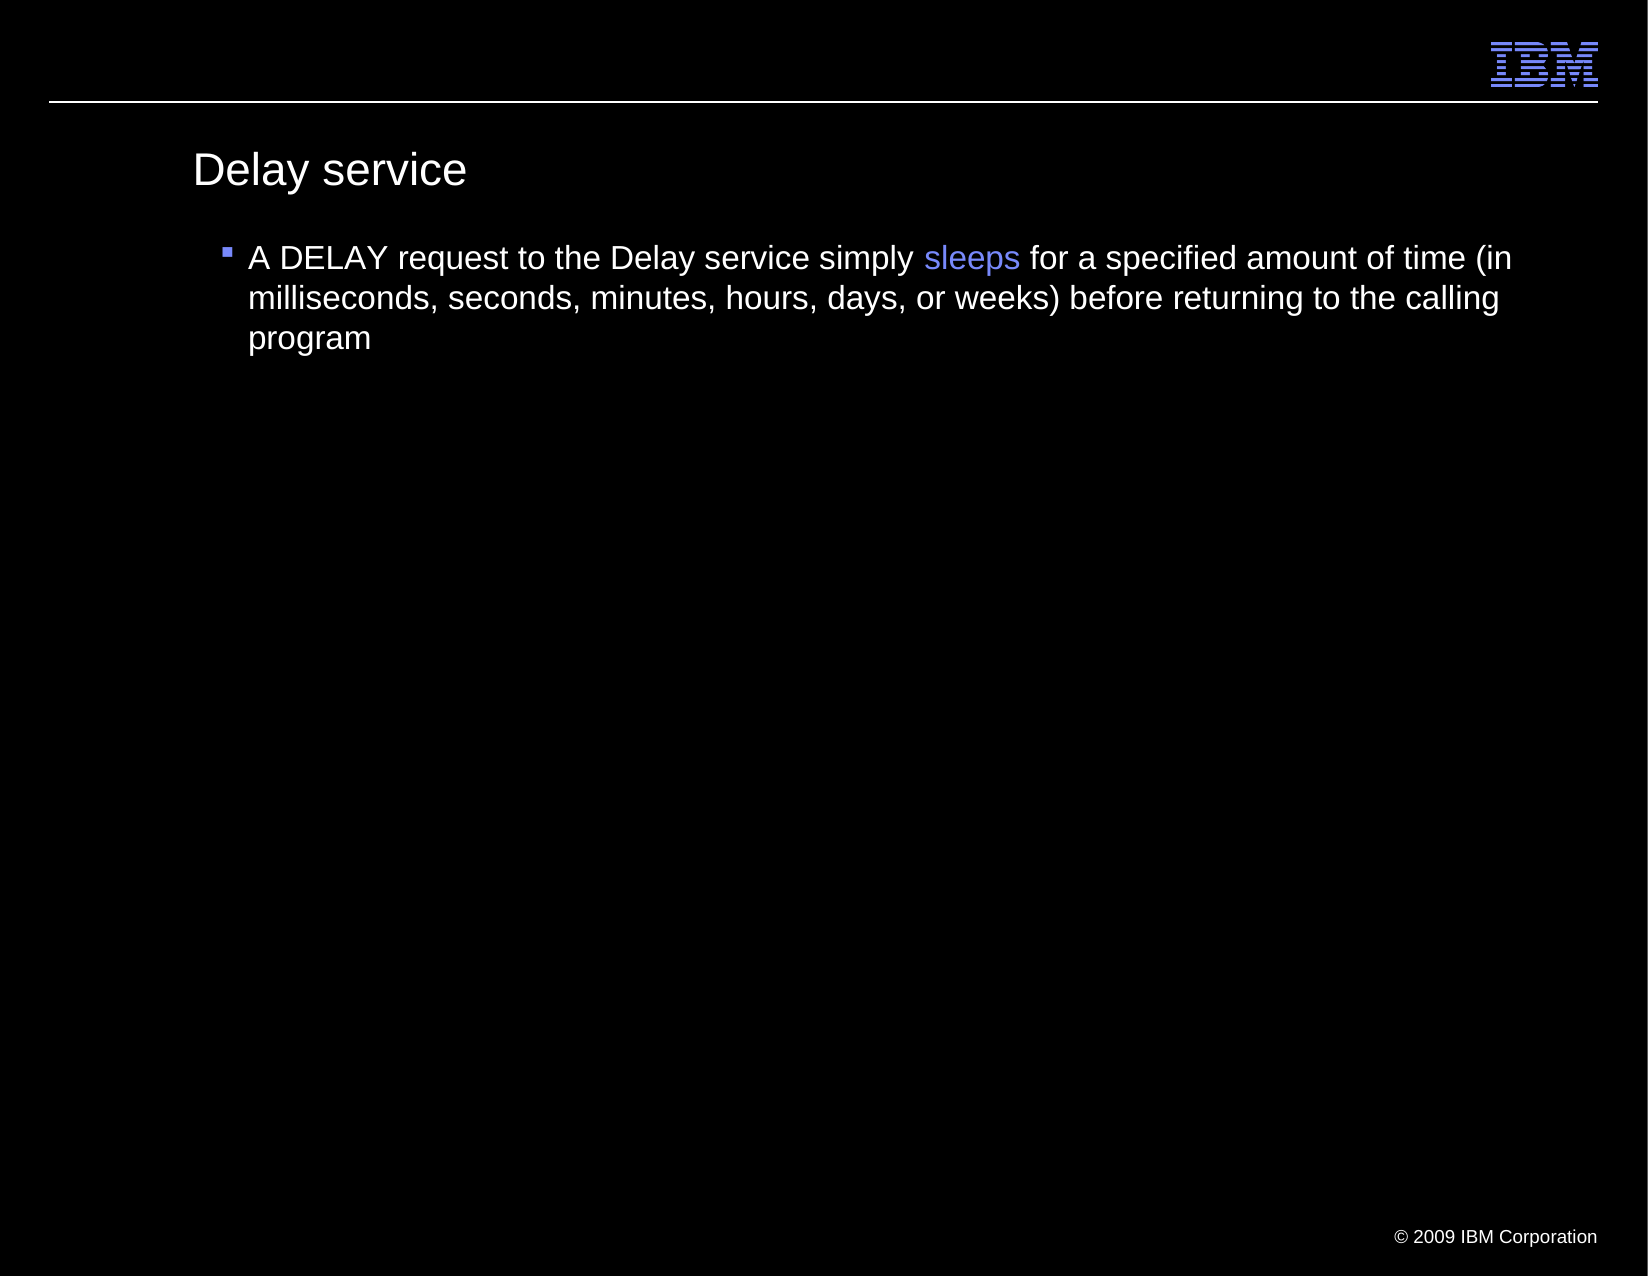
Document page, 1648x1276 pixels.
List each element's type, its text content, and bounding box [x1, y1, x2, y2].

title Delay service [175, 137, 1648, 231]
text_box A DELAY request to the Delay service simply sleeps for a specified amount of time (in milliseconds, seconds, minutes, hours, days, or weeks) before returning to the calling program [219, 236, 1570, 357]
picture [1491, 42, 1598, 87]
